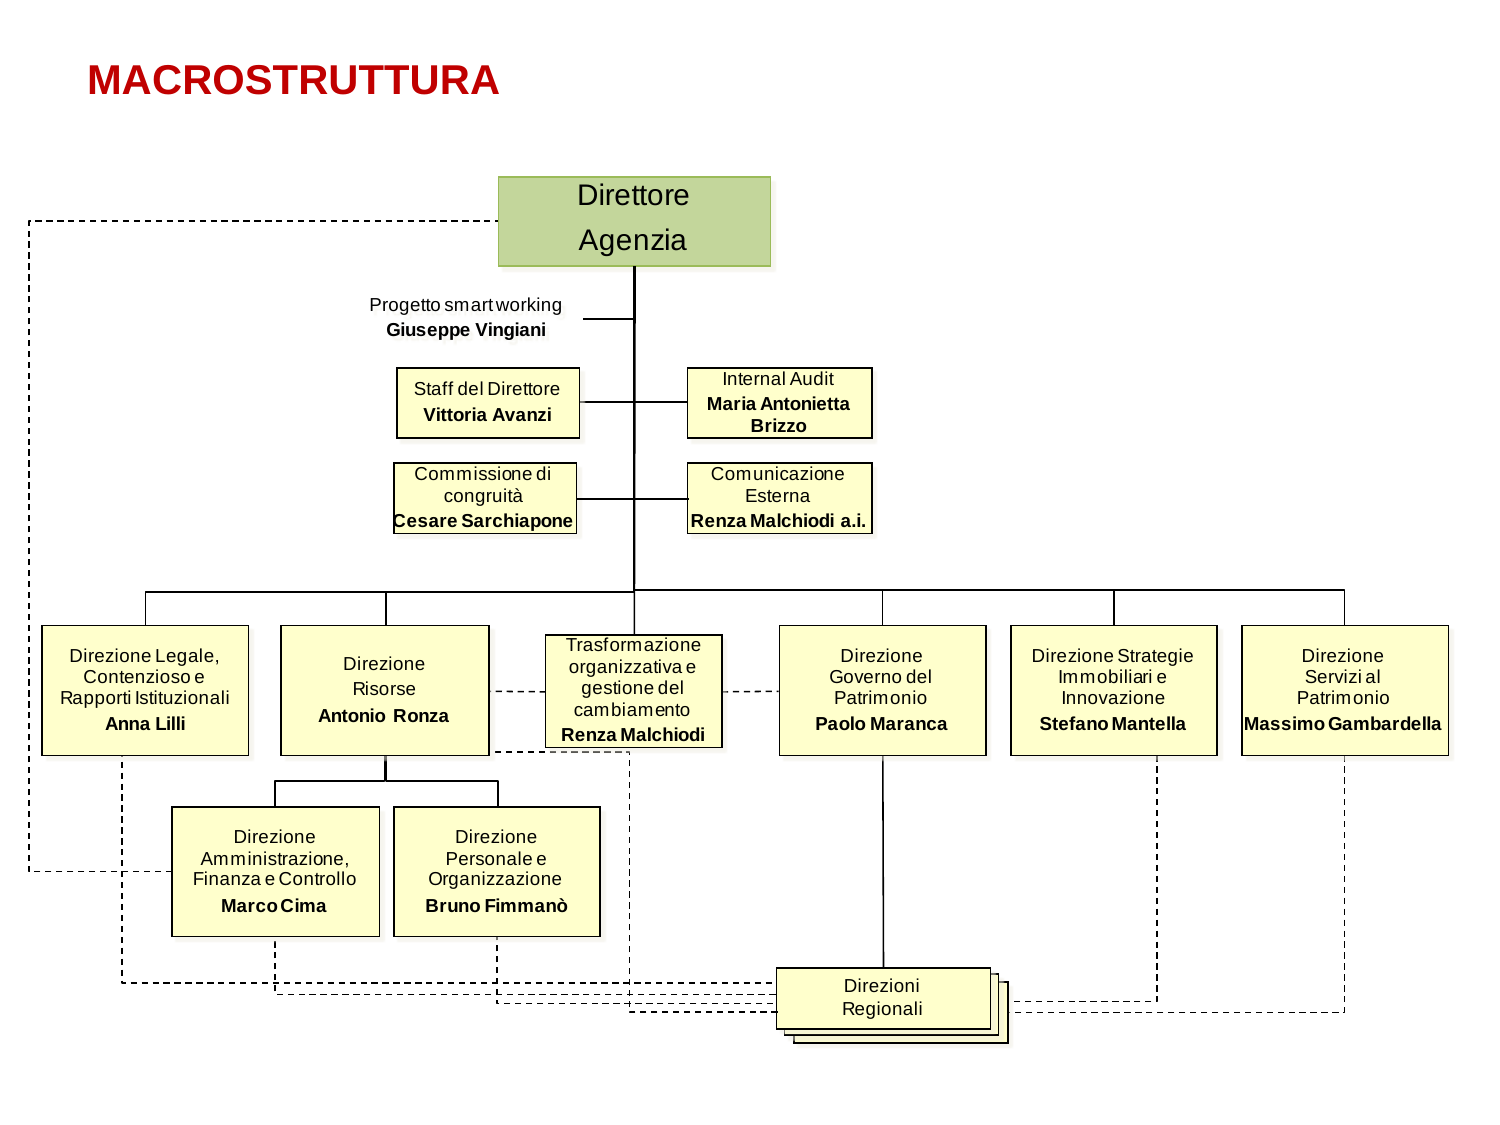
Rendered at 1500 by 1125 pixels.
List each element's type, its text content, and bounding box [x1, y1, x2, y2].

title MACROSTRUTTURA [72, 45, 1462, 128]
picture [27, 167, 1473, 1049]
